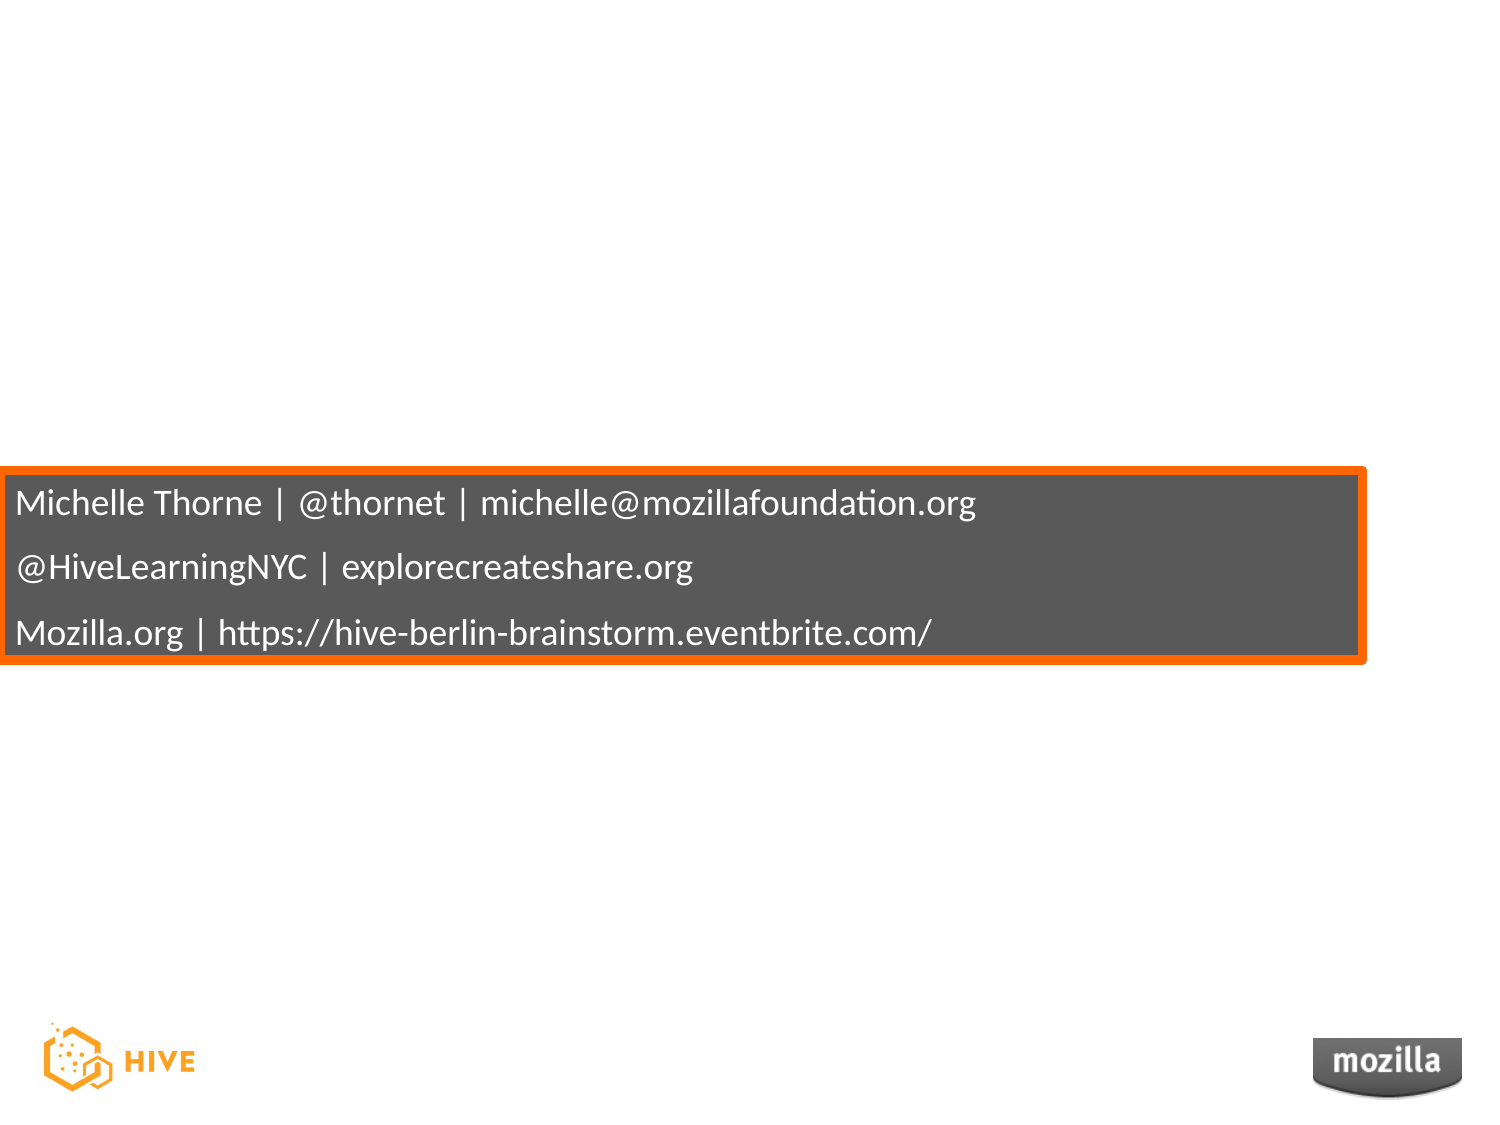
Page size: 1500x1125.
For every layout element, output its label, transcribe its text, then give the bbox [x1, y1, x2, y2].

picture [37, 1018, 201, 1100]
picture [1313, 1038, 1462, 1100]
text_box Michelle Thorne | @thornet | michelle@mozillafoundation.org @HiveLearningNYC | explorecreateshare.org Mozilla.org | https://hive-berlin-brainstorm.eventbrite.com/ [0, 470, 1363, 660]
